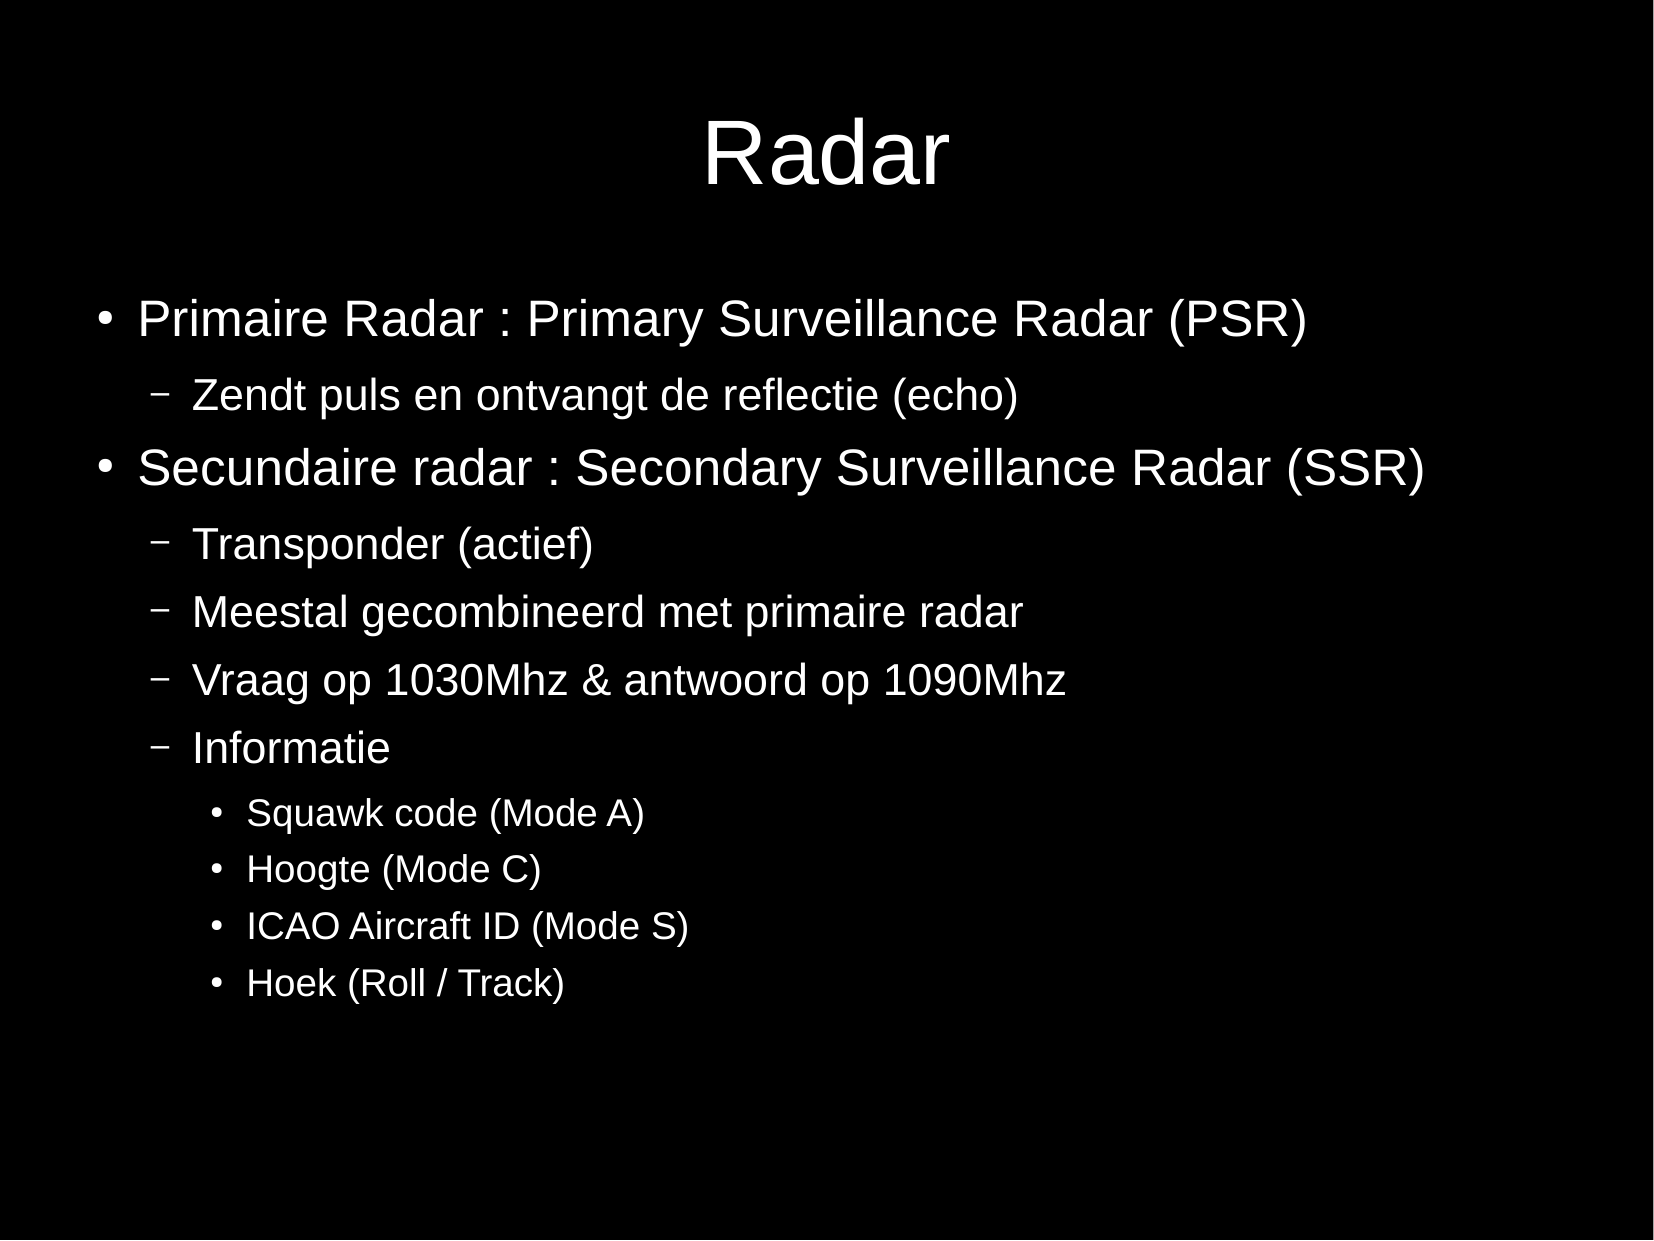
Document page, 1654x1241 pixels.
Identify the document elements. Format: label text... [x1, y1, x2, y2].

title Radar [82, 49, 1571, 257]
list Primaire Radar : Primary Surveillance Radar (PSR) Zendt puls en ontvangt de reflectie (echo) Secundaire radar : Secondary Surveillance Radar (SSR) Transponder (actief) Meestal gecombineerd met primaire radar Vraag op 1030Mhz & antwoord op 1090Mhz Informatie Squawk code (Mode A) Hoogte (Mode C) ICAO Aircraft ID (Mode S) Hoek (Roll / Track) [82, 290, 1571, 1010]
